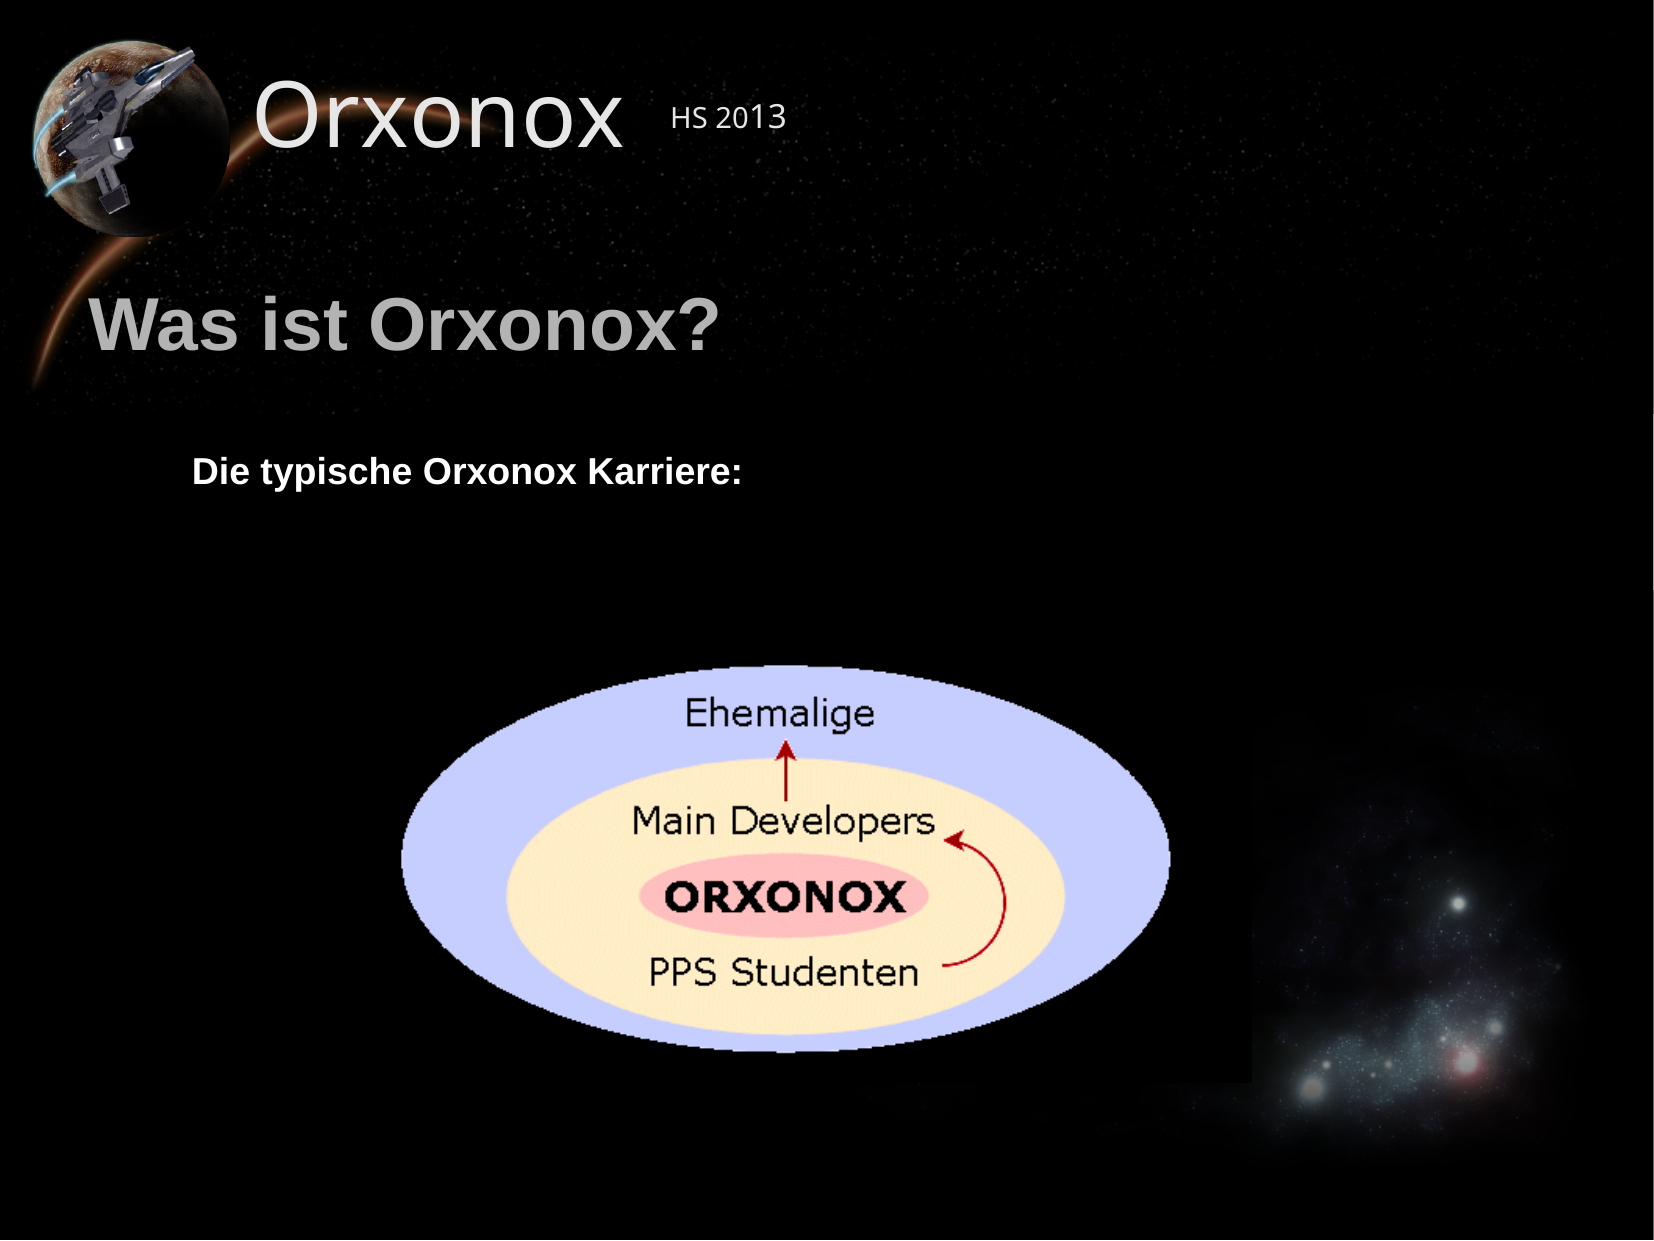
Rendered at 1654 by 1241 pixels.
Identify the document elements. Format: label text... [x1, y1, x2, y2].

title Was ist Orxonox? [88, 273, 1577, 377]
picture [0, 0, 1654, 521]
picture [314, 590, 1654, 1240]
text_box Die typische Orxonox Karriere: [177, 442, 1329, 500]
